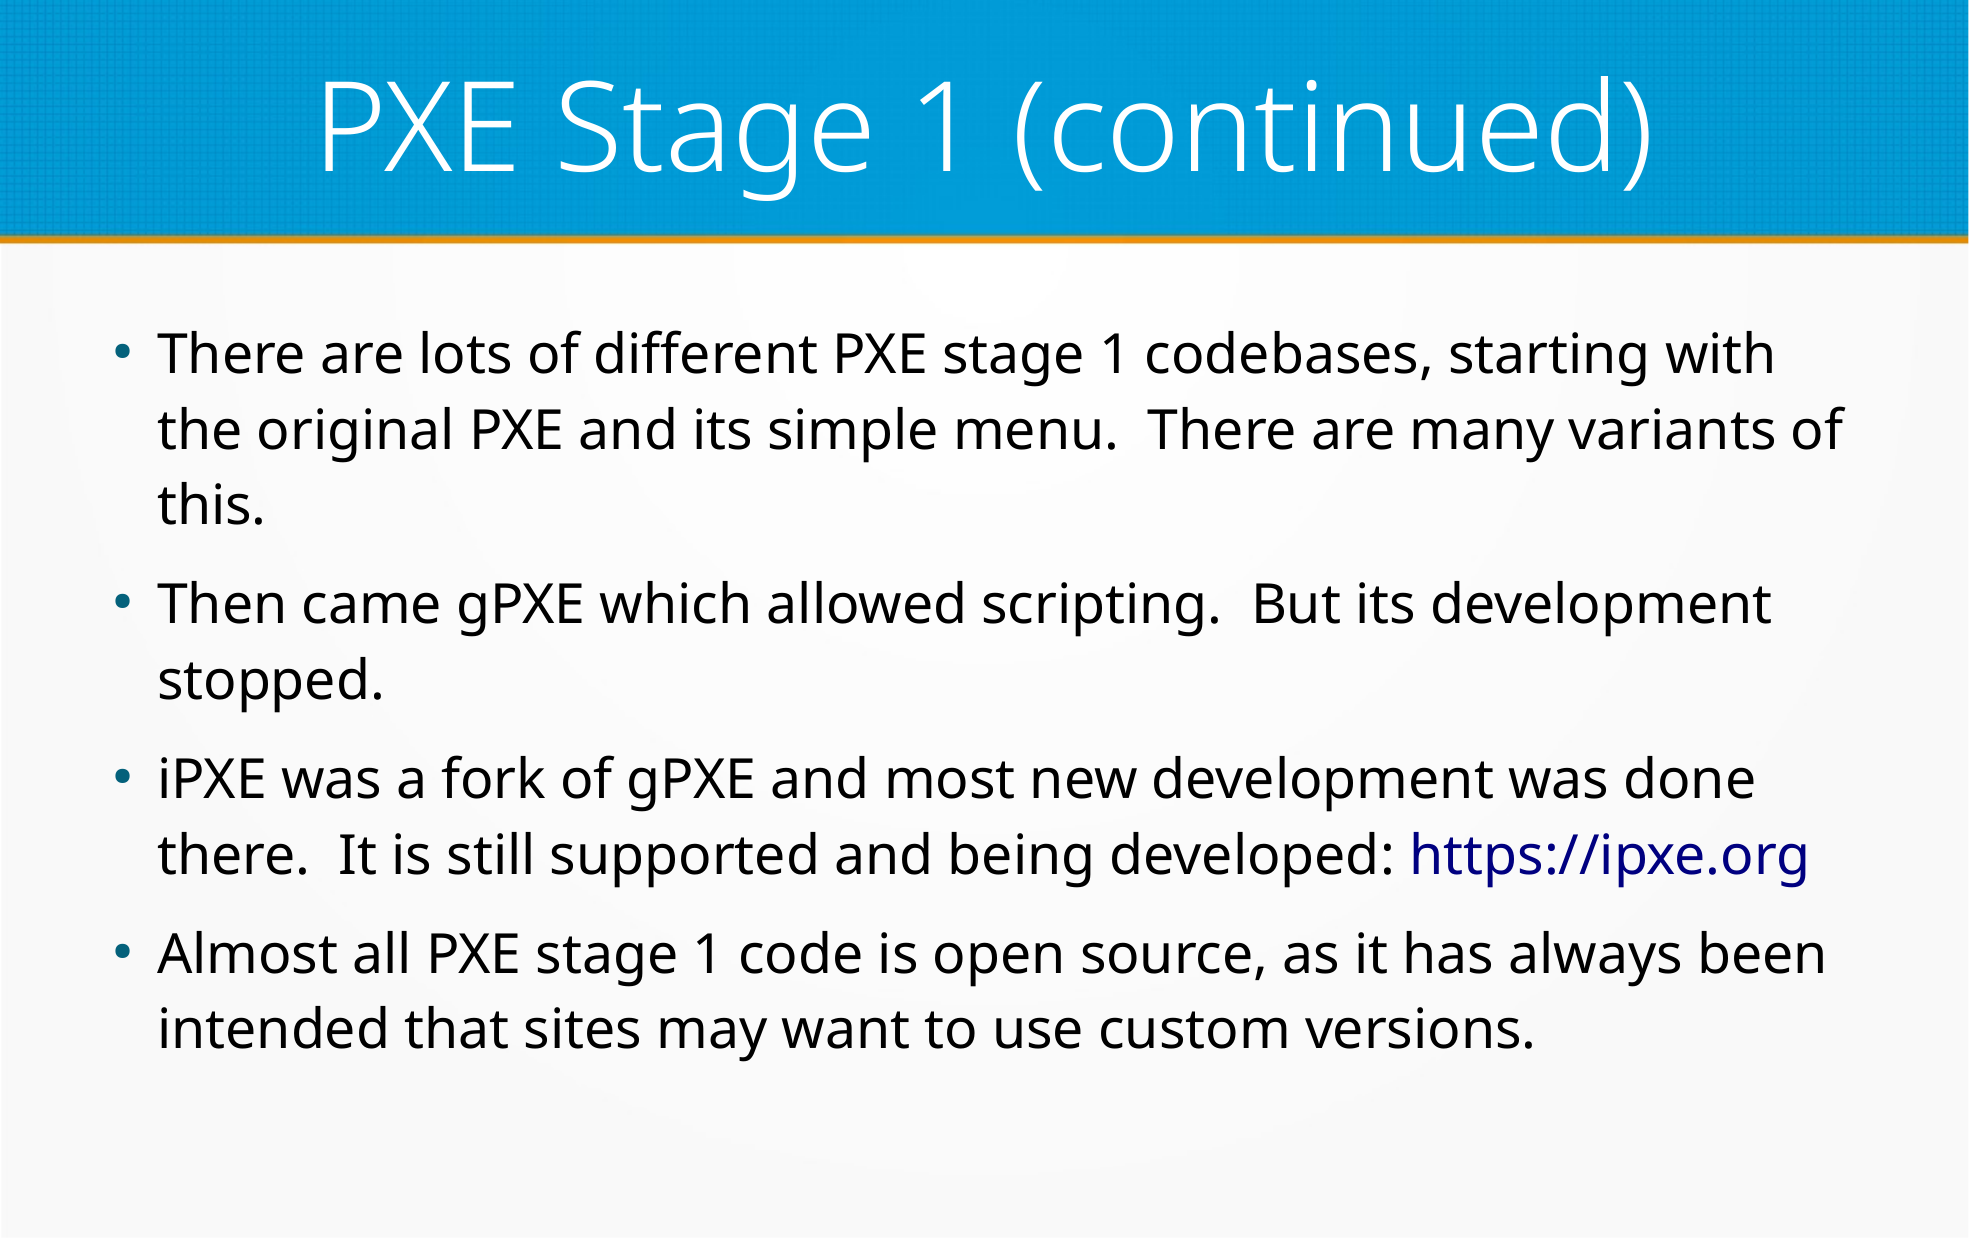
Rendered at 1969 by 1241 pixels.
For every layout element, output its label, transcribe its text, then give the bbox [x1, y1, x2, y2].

title PXE Stage 1 (continued) [98, 19, 1870, 227]
list There are lots of different PXE stage 1 codebases, starting with the original PXE and its simple menu. There are many variants of this. Then came gPXE which allowed scripting. But its development stopped. iPXE was a fork of gPXE and most new development was done there. It is still supported and being developed: https://ipxe.org Almost all PXE stage 1 code is open source, as it has always been intended that sites may want to use custom versions. [98, 315, 1861, 1081]
picture [0, 233, 1969, 1241]
